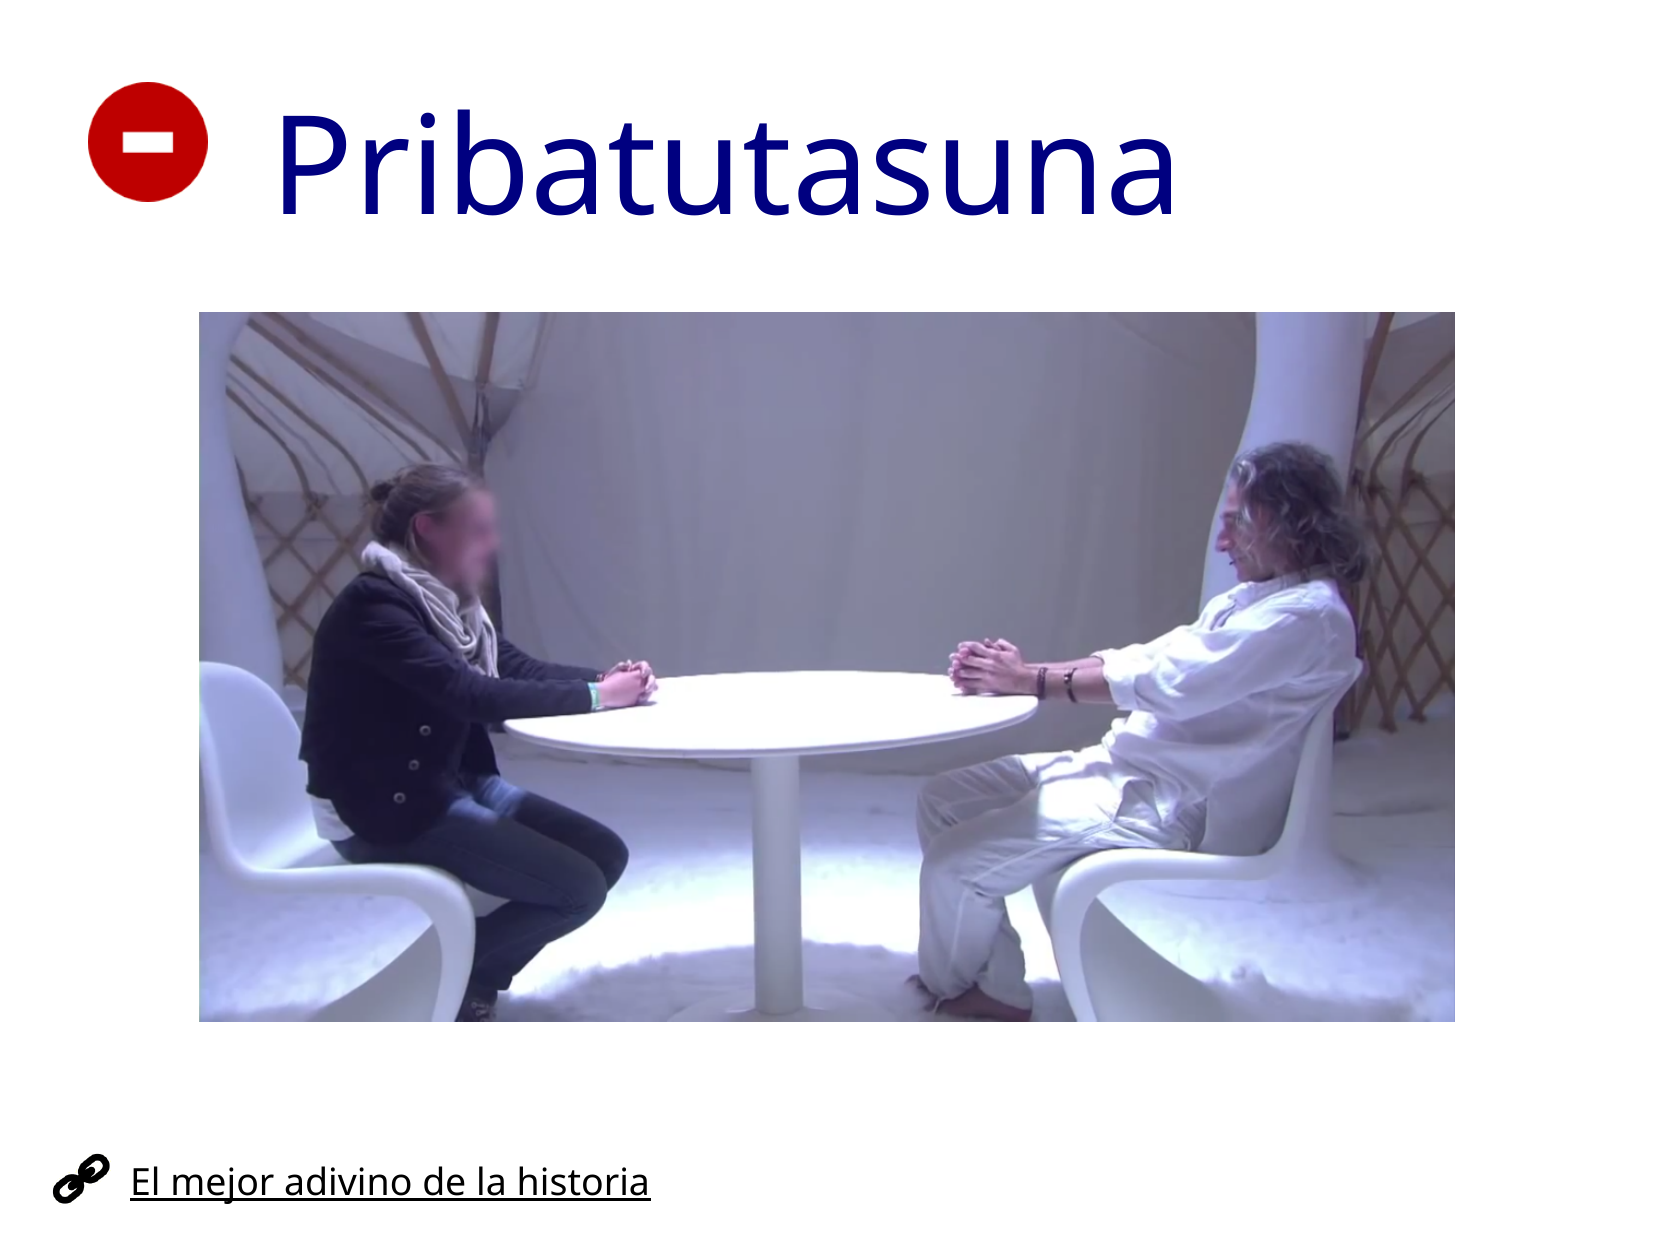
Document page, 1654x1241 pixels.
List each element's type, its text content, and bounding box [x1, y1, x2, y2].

picture [199, 312, 1455, 1022]
text_box Pribatutasuna [256, 59, 1330, 237]
picture [88, 82, 208, 202]
picture [51, 1152, 111, 1205]
text_box El mejor adivino de la historia [115, 1147, 644, 1205]
